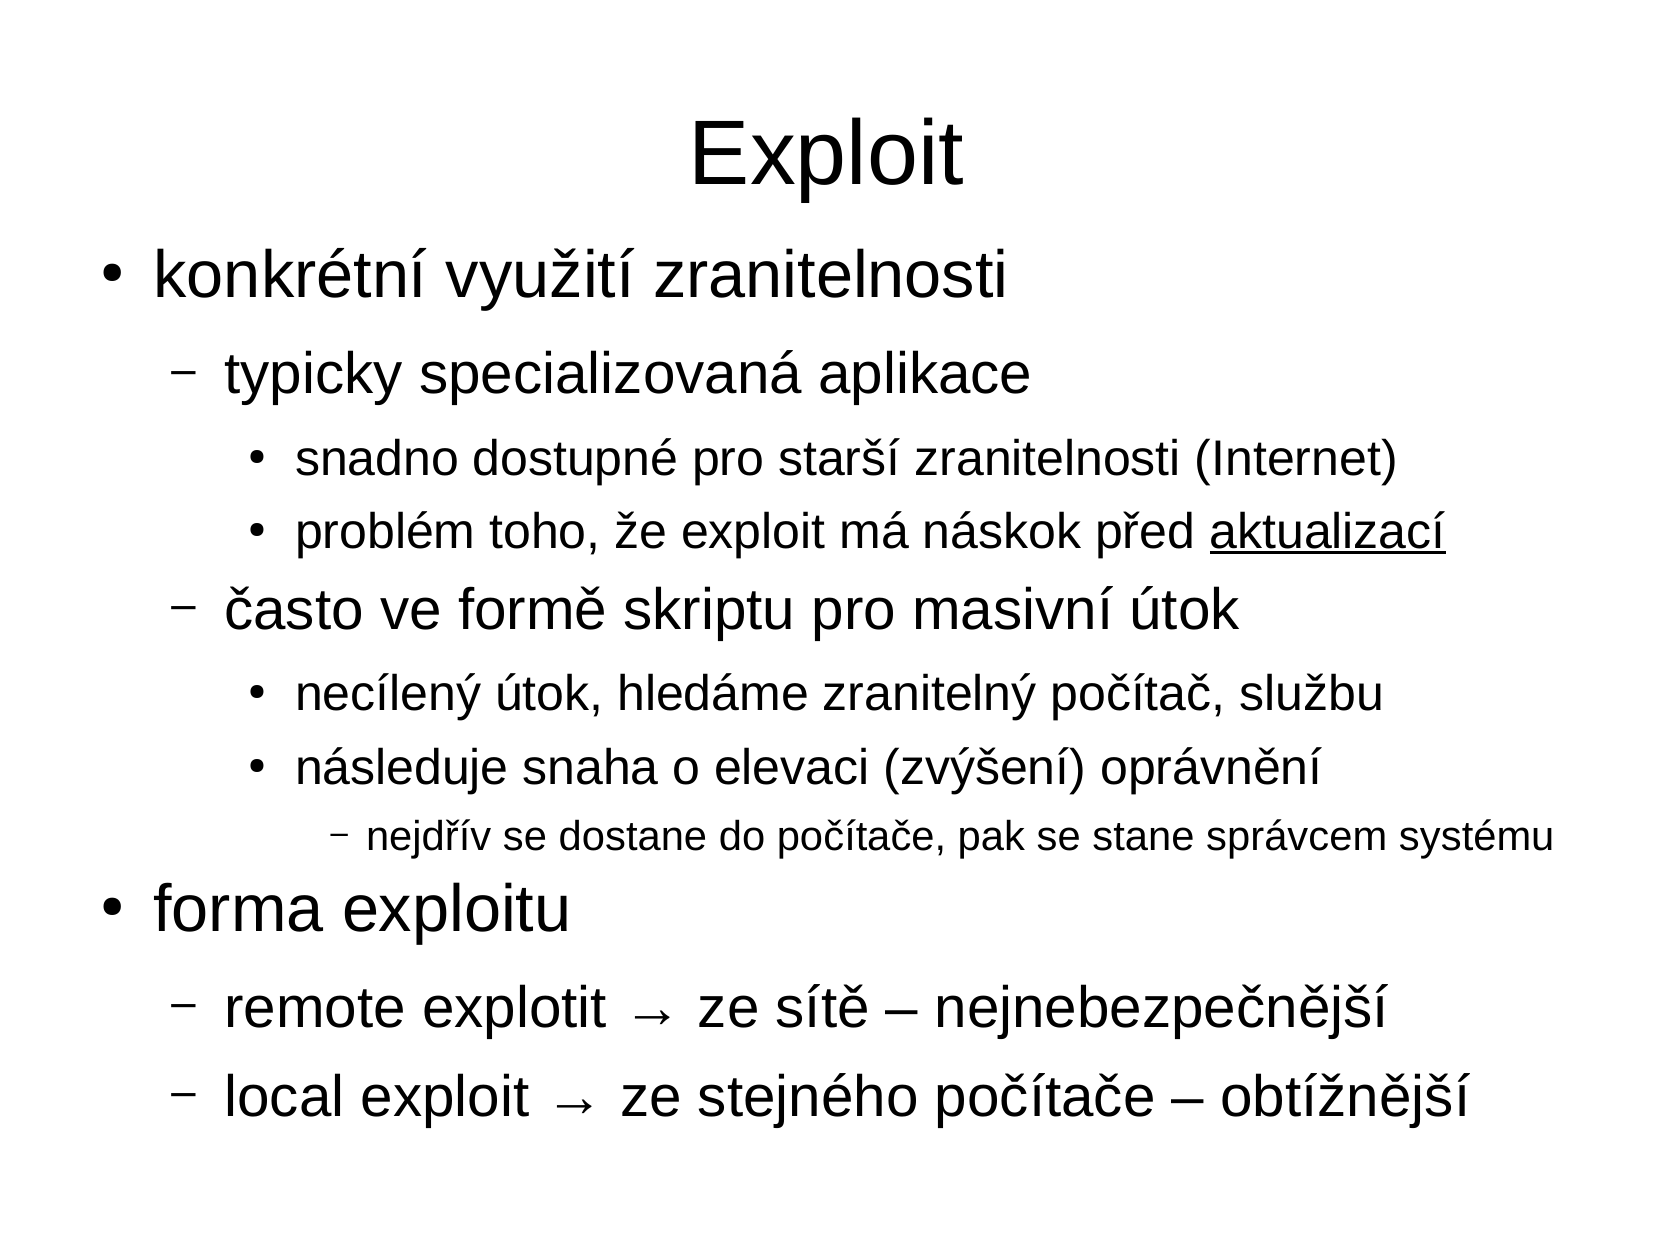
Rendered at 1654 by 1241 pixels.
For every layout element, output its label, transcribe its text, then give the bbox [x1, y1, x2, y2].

list konkrétní využití zranitelnosti typicky specializovaná aplikace snadno dostupné pro starší zranitelnosti (Internet) problém toho, že exploit má náskok před aktualizací často ve formě skriptu pro masivní útok necílený útok, hledáme zranitelný počítač, službu následuje snaha o elevaci (zvýšení) oprávnění nejdřív se dostane do počítače, pak se stane správcem systému forma exploitu remote explotit → ze sítě – nejnebezpečnější local exploit → ze stejného počítače – obtížnější [82, 237, 1571, 1129]
title Exploit [82, 56, 1571, 237]
